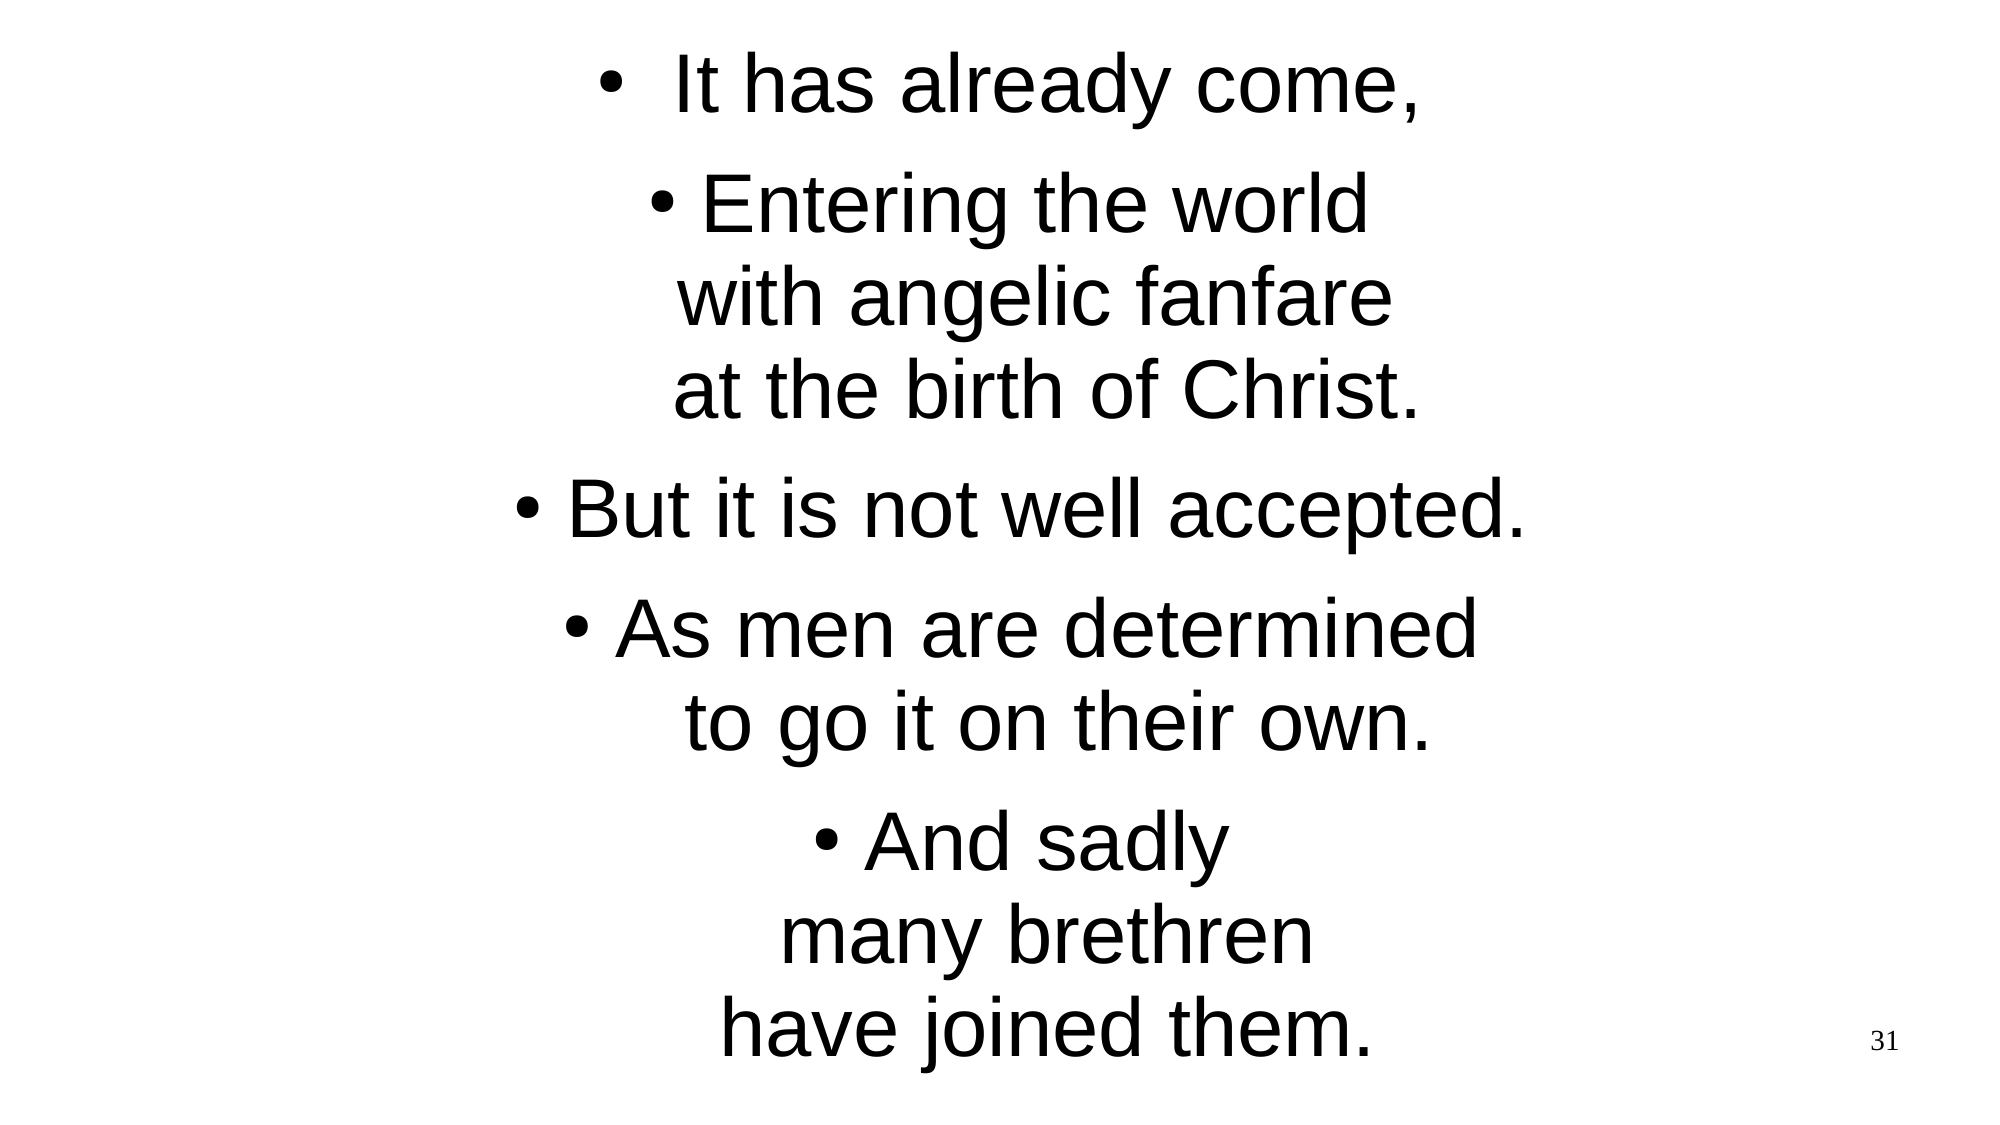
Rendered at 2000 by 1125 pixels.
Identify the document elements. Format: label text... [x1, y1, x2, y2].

list It has already come, Entering the world with angelic fanfare at the birth of Christ. But it is not well accepted. As men are determined to go it on their own. And sadly many brethren have joined them. [37, 37, 1988, 1088]
